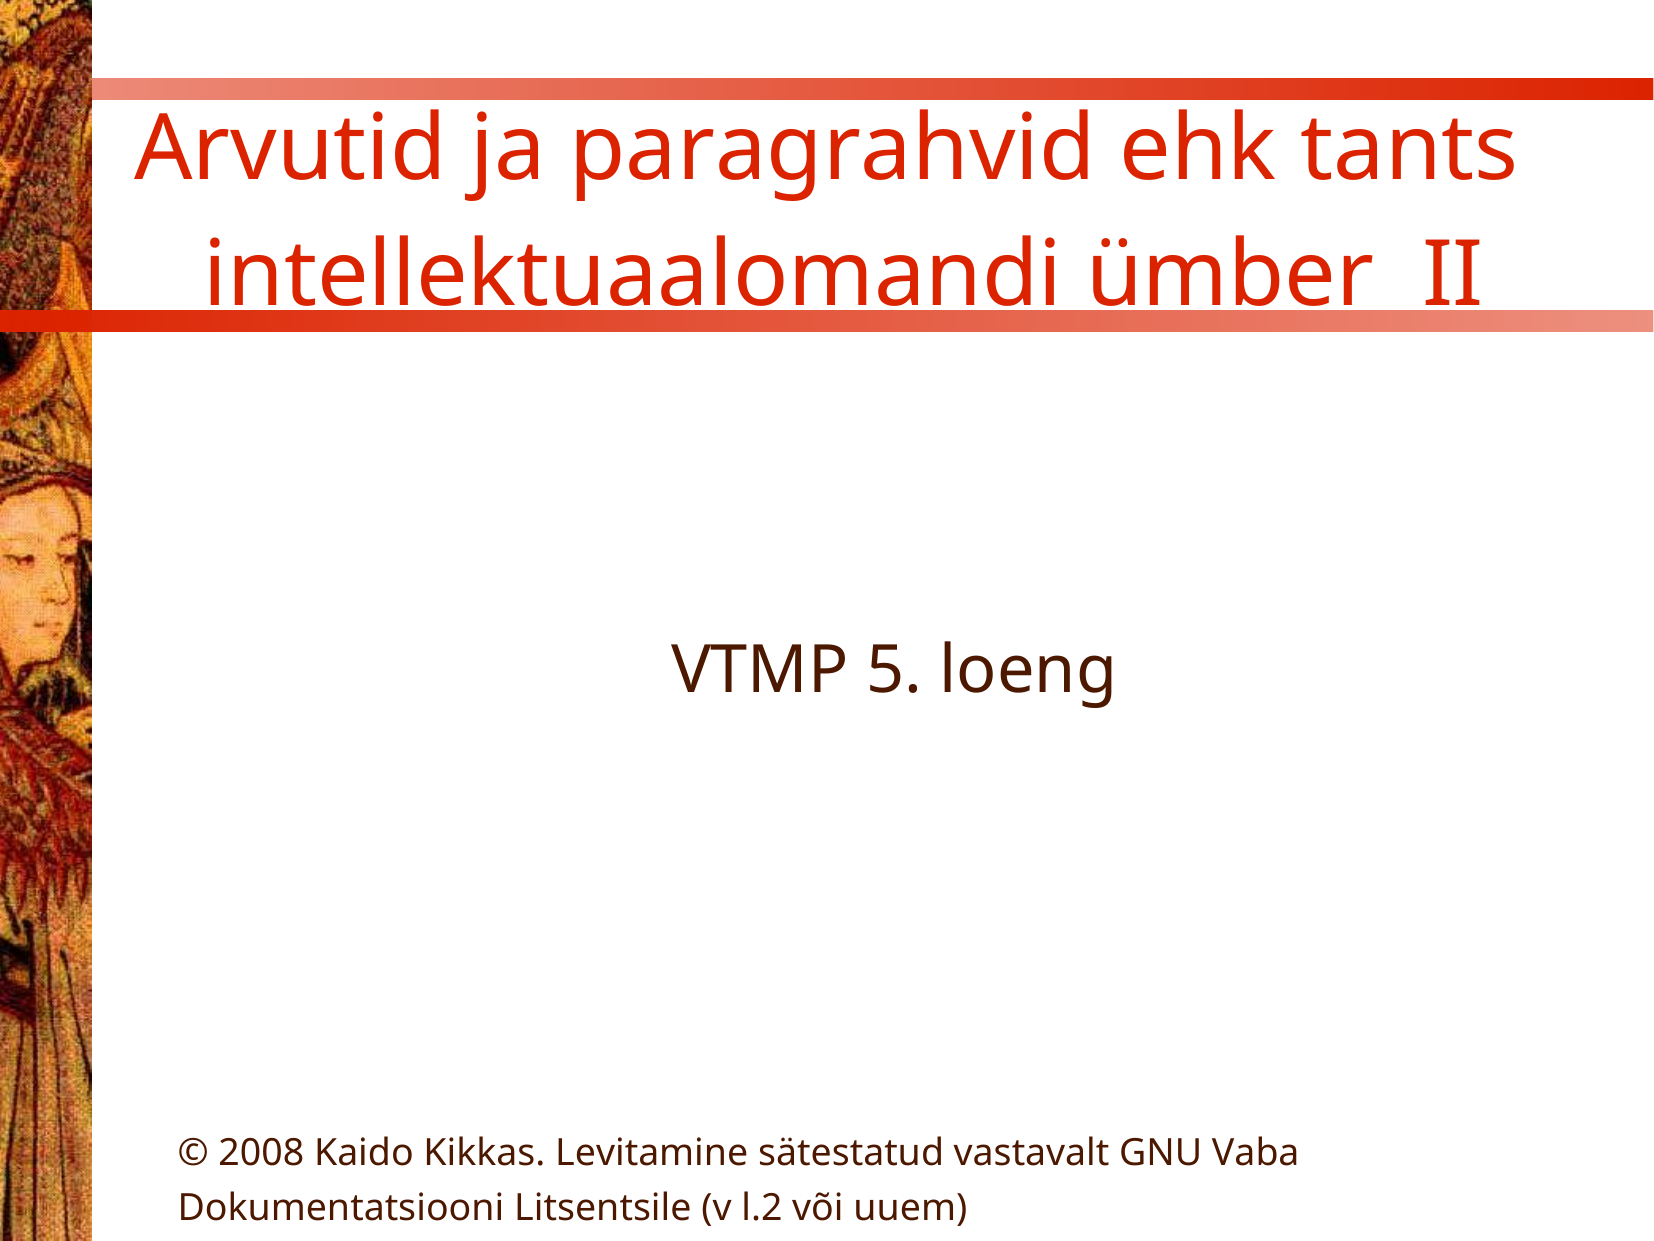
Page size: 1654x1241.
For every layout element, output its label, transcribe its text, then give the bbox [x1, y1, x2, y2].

picture [0, 0, 92, 310]
picture [0, 332, 92, 1241]
text_box © 2008 Kaido Kikkas. Levitamine sätestatud vastavalt GNU Vaba Dokumentatsiooni Litsentsile (v l.2 või uuem) [177, 1121, 1613, 1200]
title Arvutid ja paragrahvid ehk tants intellektuaalomandi ümber II [121, 102, 1534, 310]
text_box VTMP 5. loeng [584, 614, 1204, 726]
